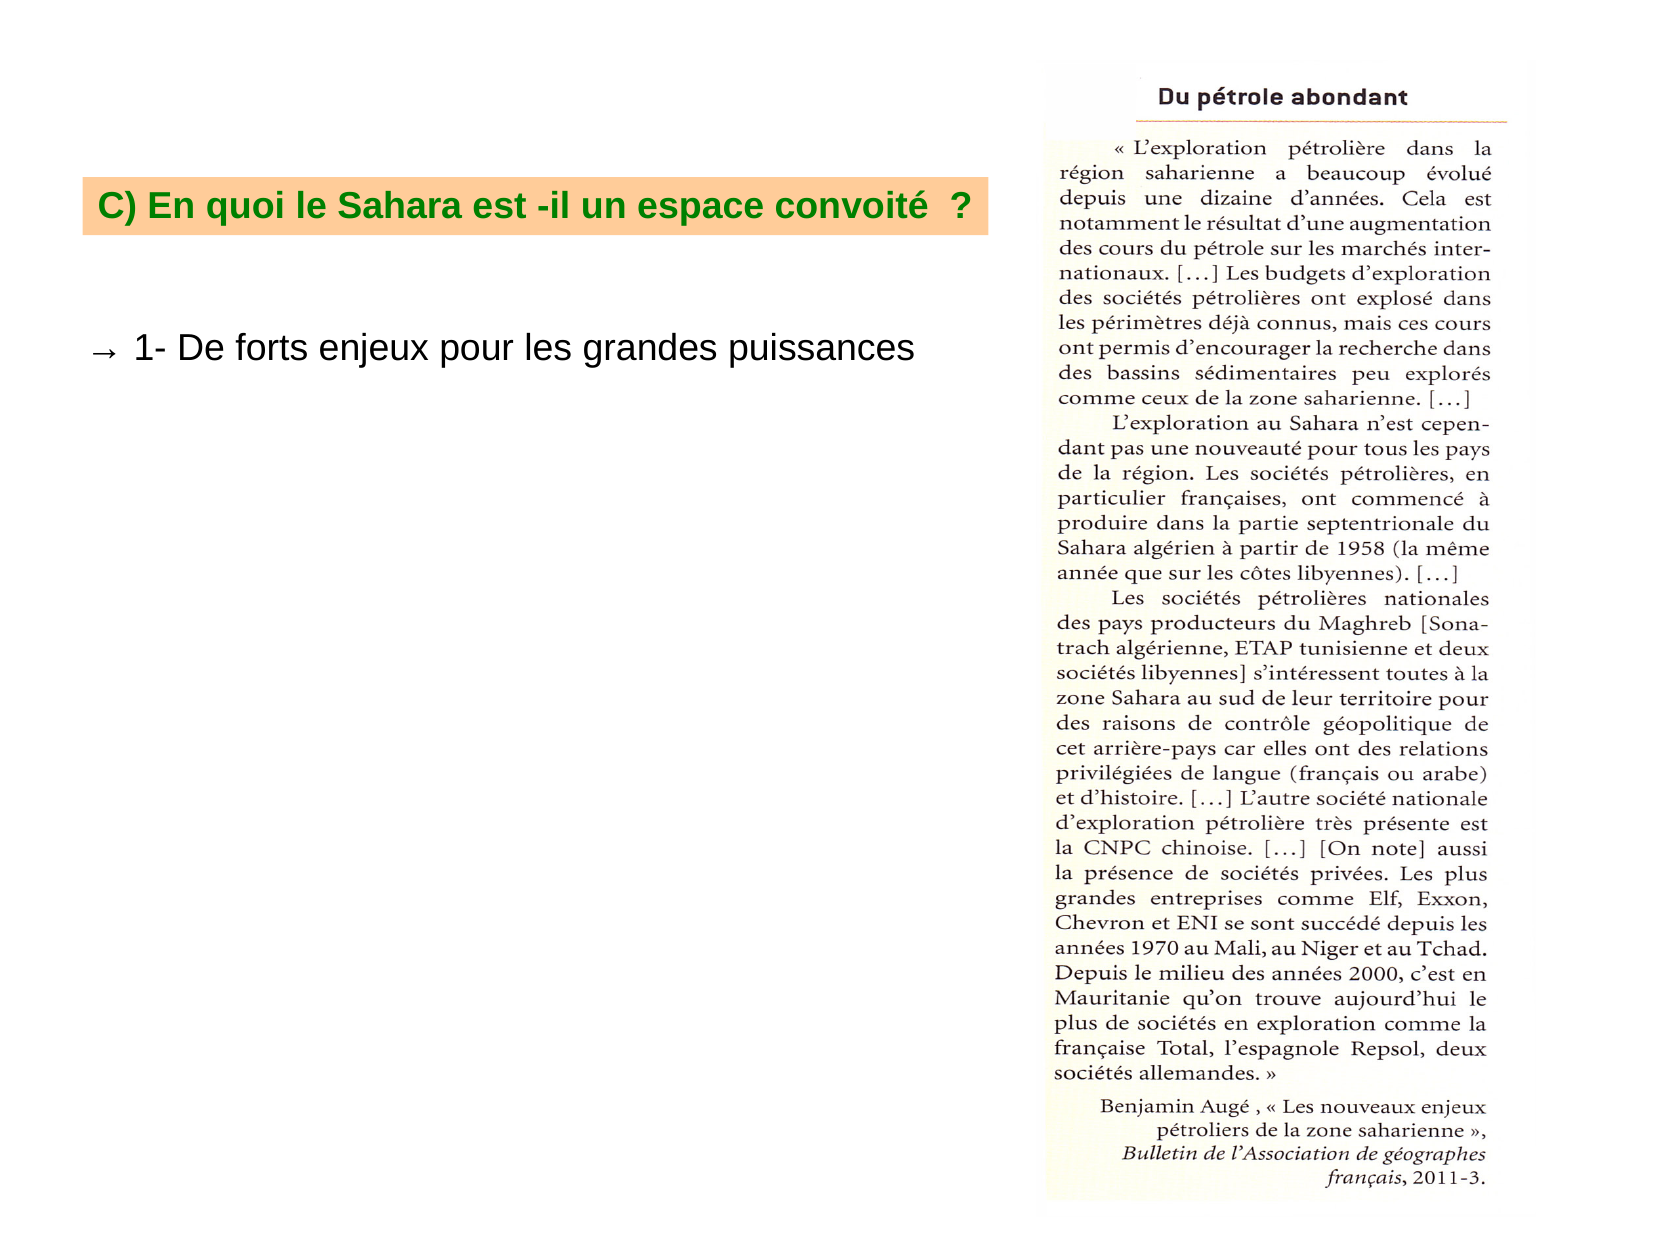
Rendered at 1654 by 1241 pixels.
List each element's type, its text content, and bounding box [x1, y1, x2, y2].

text_box → 1- De forts enjeux pour les grandes puissances [70, 318, 941, 376]
picture [1036, 60, 1536, 1217]
text_box C) En quoi le Sahara est -il un espace convoité ? [82, 177, 988, 236]
